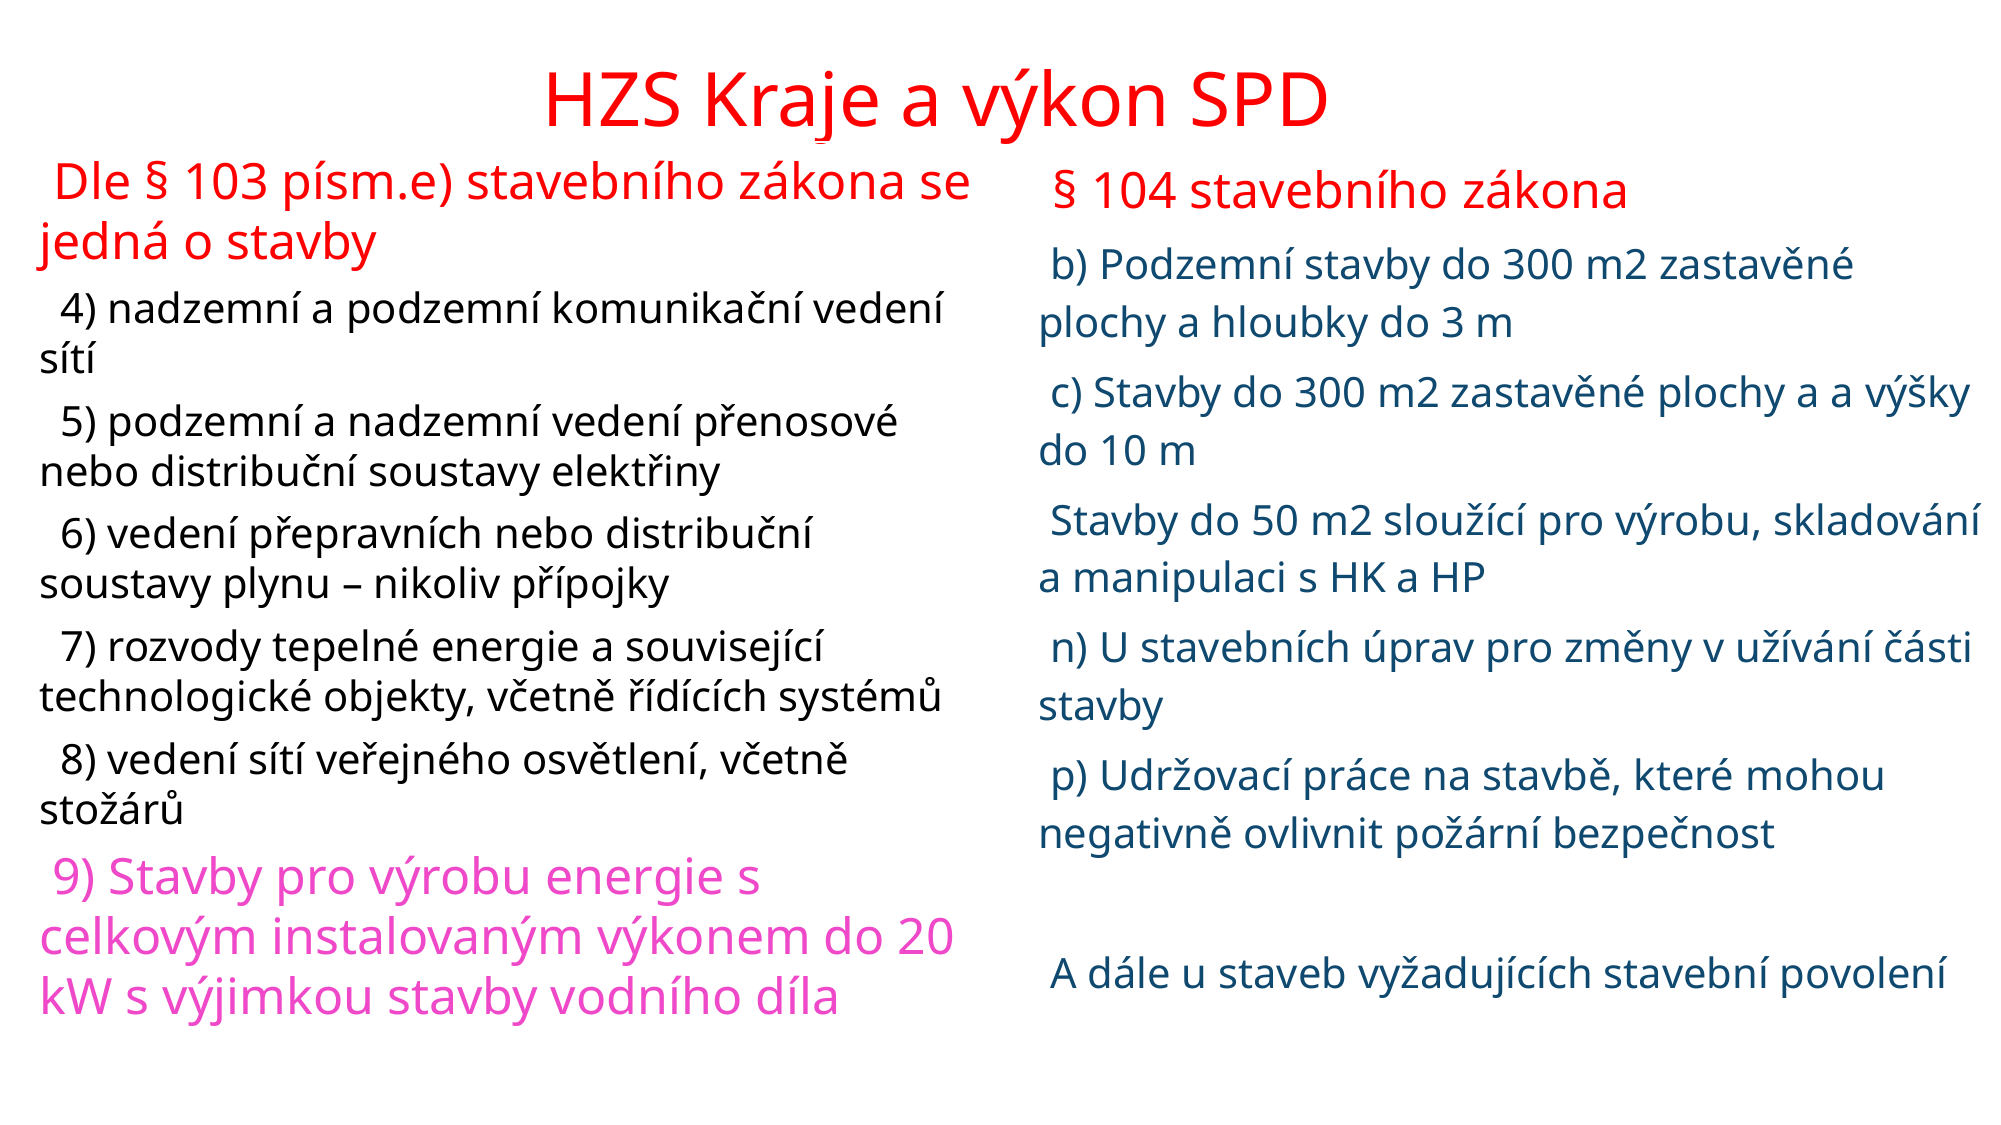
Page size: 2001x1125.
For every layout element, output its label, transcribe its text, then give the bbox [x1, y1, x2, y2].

list Dle § 103 písm.e) stavebního zákona se jedná o stavby 4) nadzemní a podzemní komunikační vedení sítí 5) podzemní a nadzemní vedení přenosové nebo distribuční soustavy elektřiny 6) vedení přepravních nebo distribuční soustavy plynu – nikoliv přípojky 7) rozvody tepelné energie a související technologické objekty, včetně řídících systémů 8) vedení sítí veřejného osvětlení, včetně stožárů 9) Stavby pro výrobu energie s celkovým instalovaným výkonem do 20 kW s výjimkou stavby vodního díla [24, 141, 998, 1125]
list § 104 stavebního zákona b) Podzemní stavby do 300 m2 zastavěné plochy a hloubky do 3 m c) Stavby do 300 m2 zastavěné plochy a a výšky do 10 m Stavby do 50 m2 sloužící pro výrobu, skladování a manipulaci s HK a HP n) U stavebních úprav pro změny v užívání části stavby p) Udržovací práce na stavbě, které mohou negativně ovlivnit požární bezpečnost A dále u staveb vyžadujících stavební povolení [1023, 141, 2001, 1125]
title HZS Kraje a výkon SPD [237, 18, 1638, 266]
